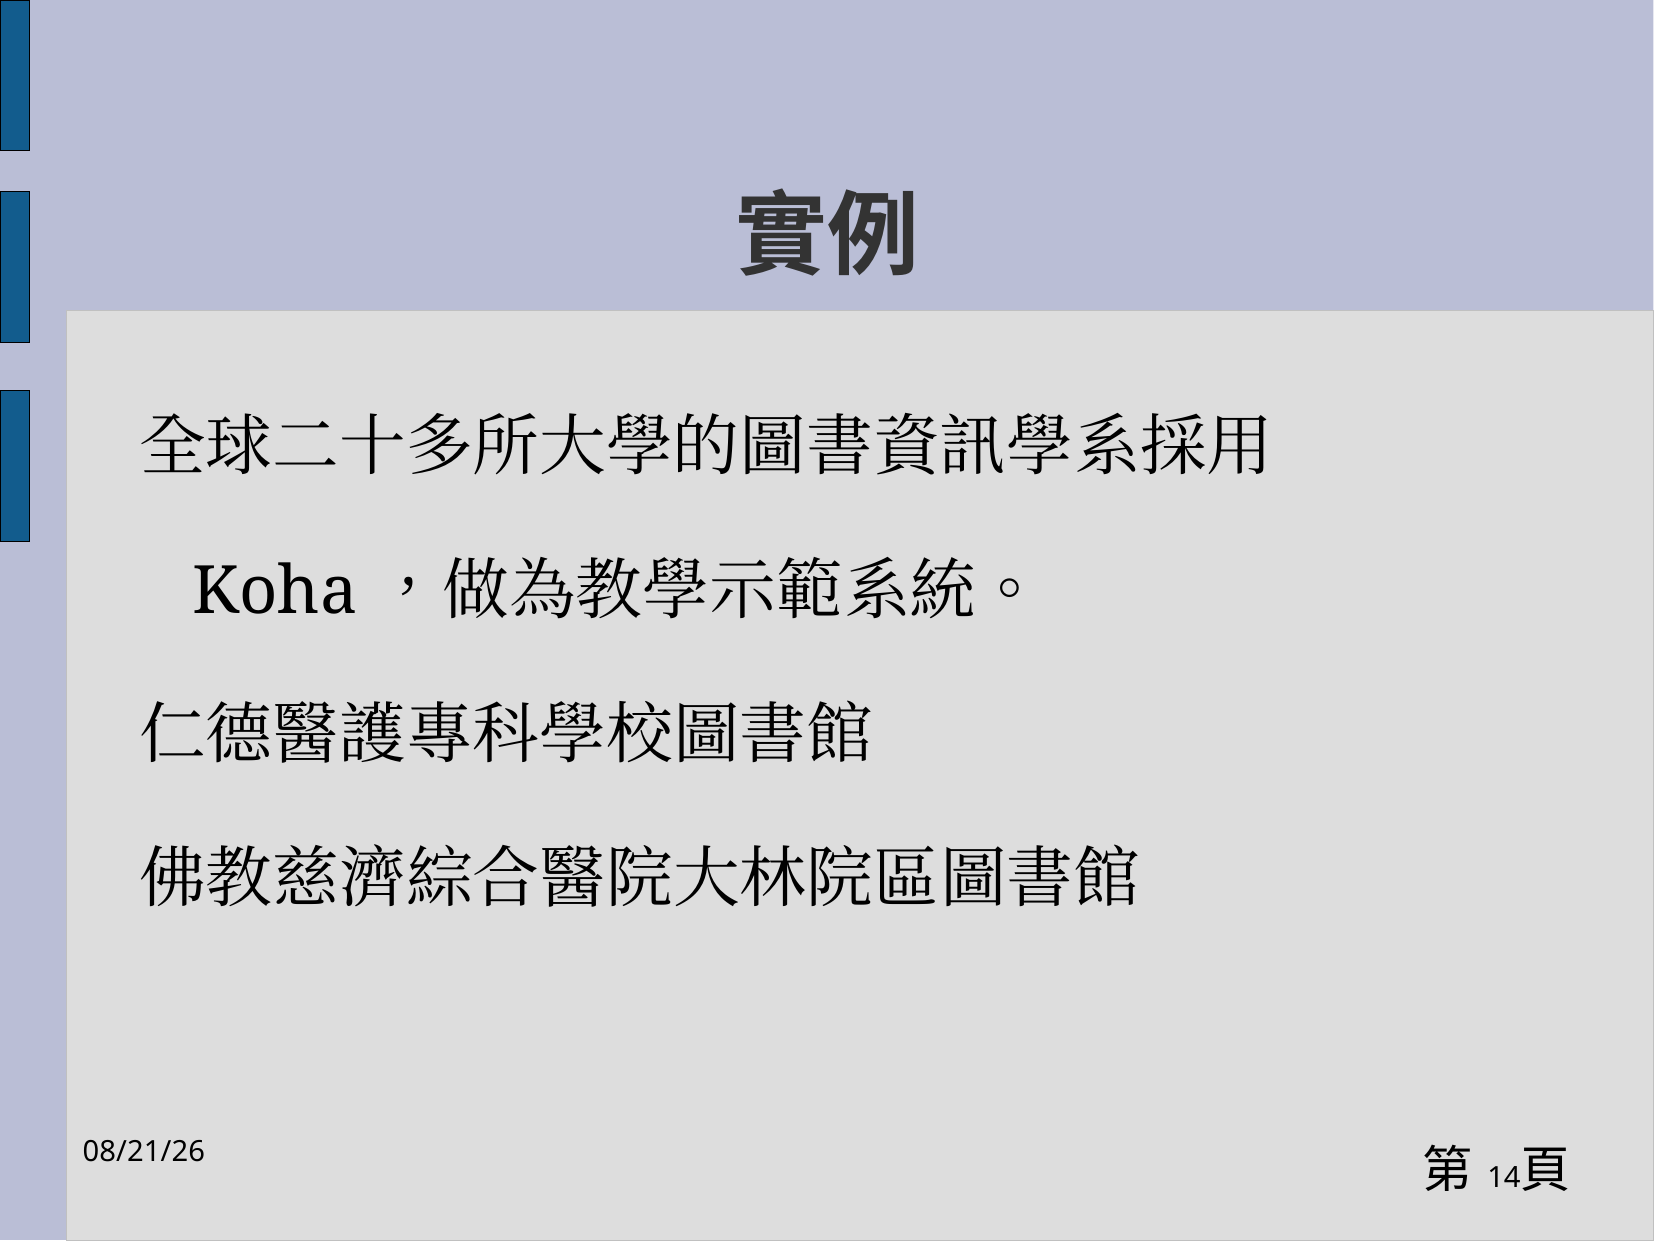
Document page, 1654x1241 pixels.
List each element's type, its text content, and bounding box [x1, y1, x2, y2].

title 實例 [121, 91, 1534, 299]
list 全球二十多所大學的圖書資訊學系採用Koha，做為教學示範系統。 仁德醫護專科學校圖書館 佛教慈濟綜合醫院大林院區圖書館 [121, 344, 1534, 1127]
